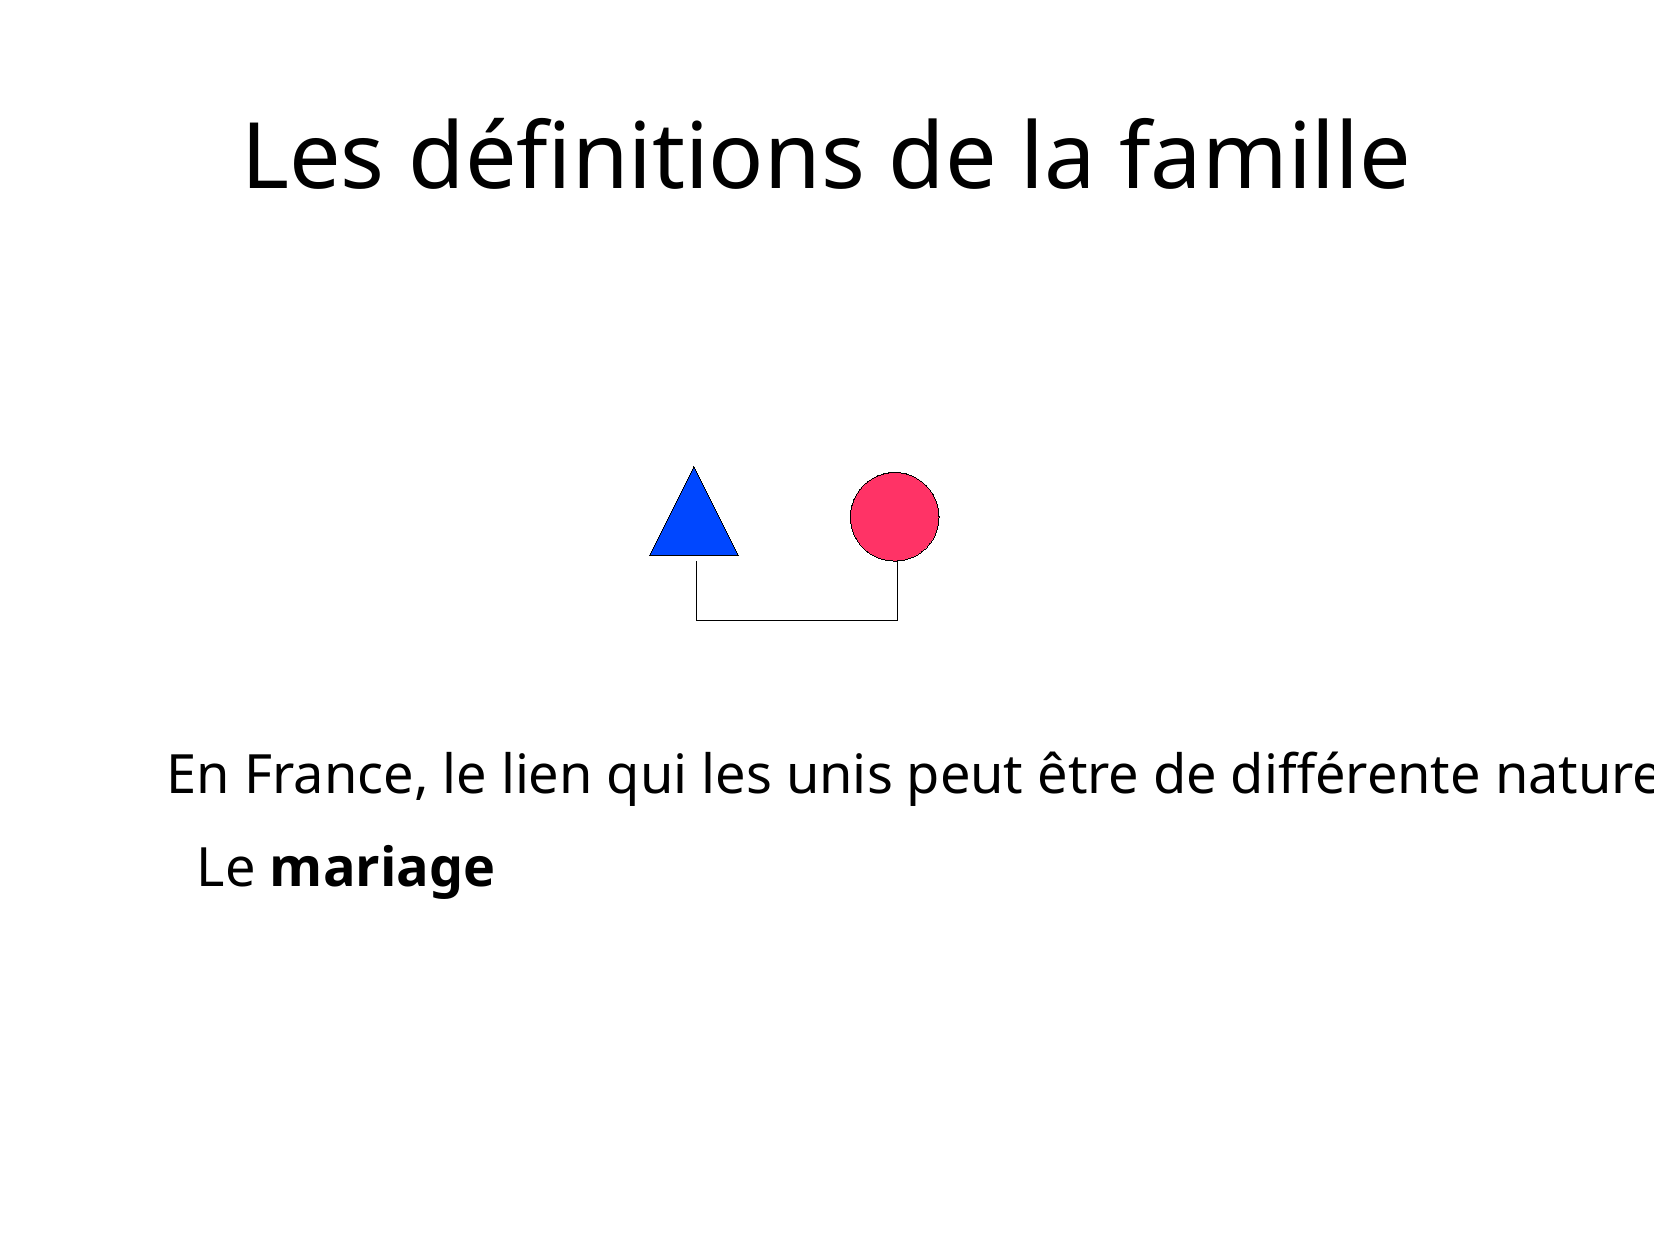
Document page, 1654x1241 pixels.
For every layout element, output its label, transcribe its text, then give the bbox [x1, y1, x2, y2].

text_box Le mariage [181, 826, 1472, 905]
text_box [850, 472, 940, 562]
title Les définitions de la famille [82, 49, 1571, 257]
text_box [649, 466, 739, 556]
text_box En France, le lien qui les unis peut être de différente nature : [151, 733, 1506, 811]
